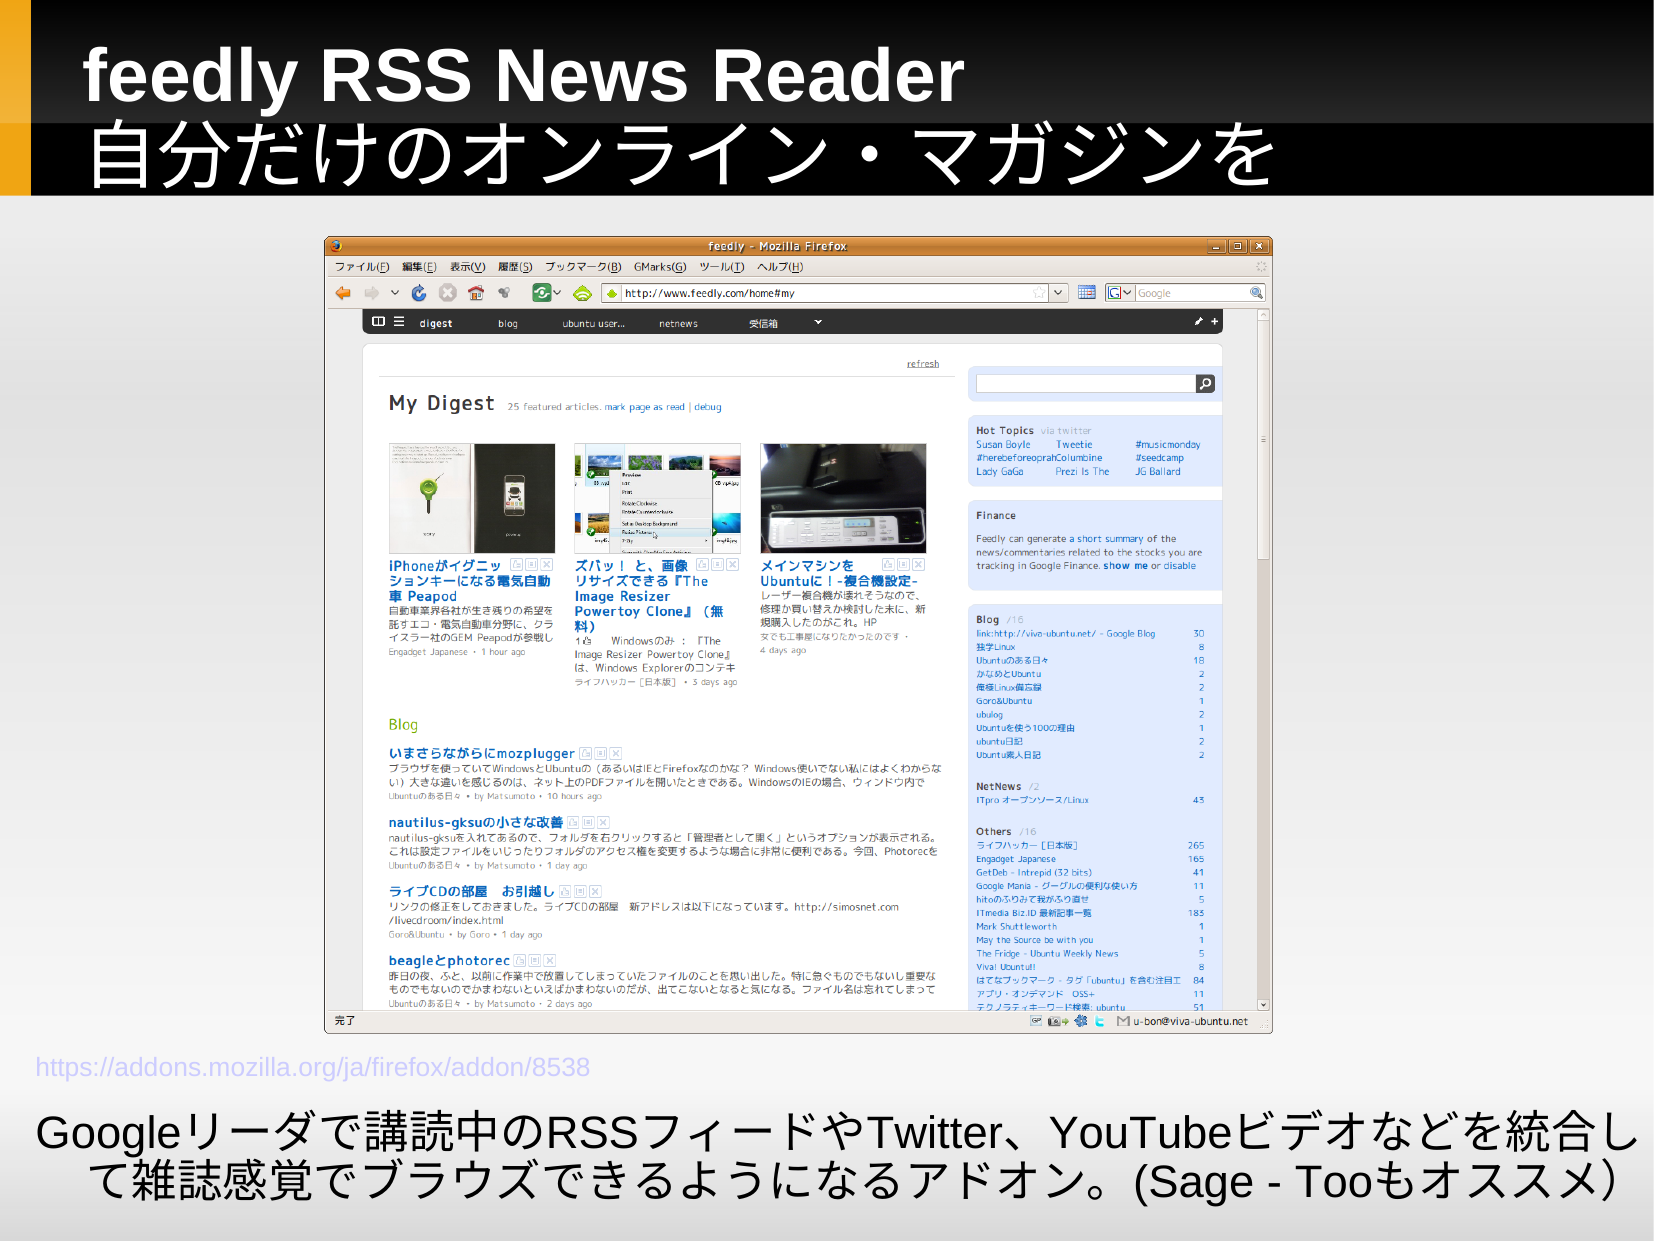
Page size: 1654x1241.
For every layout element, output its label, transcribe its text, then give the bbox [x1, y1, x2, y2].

picture [0, 0, 1654, 1241]
title feedly RSS News Reader 自分だけのオンライン・マガジンを [82, 29, 1571, 203]
list https://addons.mozilla.org/ja/firefox/addon/8538 Googleリーダで講読中のRSSフィードやTwitter、YouTubeビデオなどを統合して雑誌感覚でブラウズできるようになるアドオン。(Sage - Tooもオススメ） [35, 1052, 1654, 1241]
